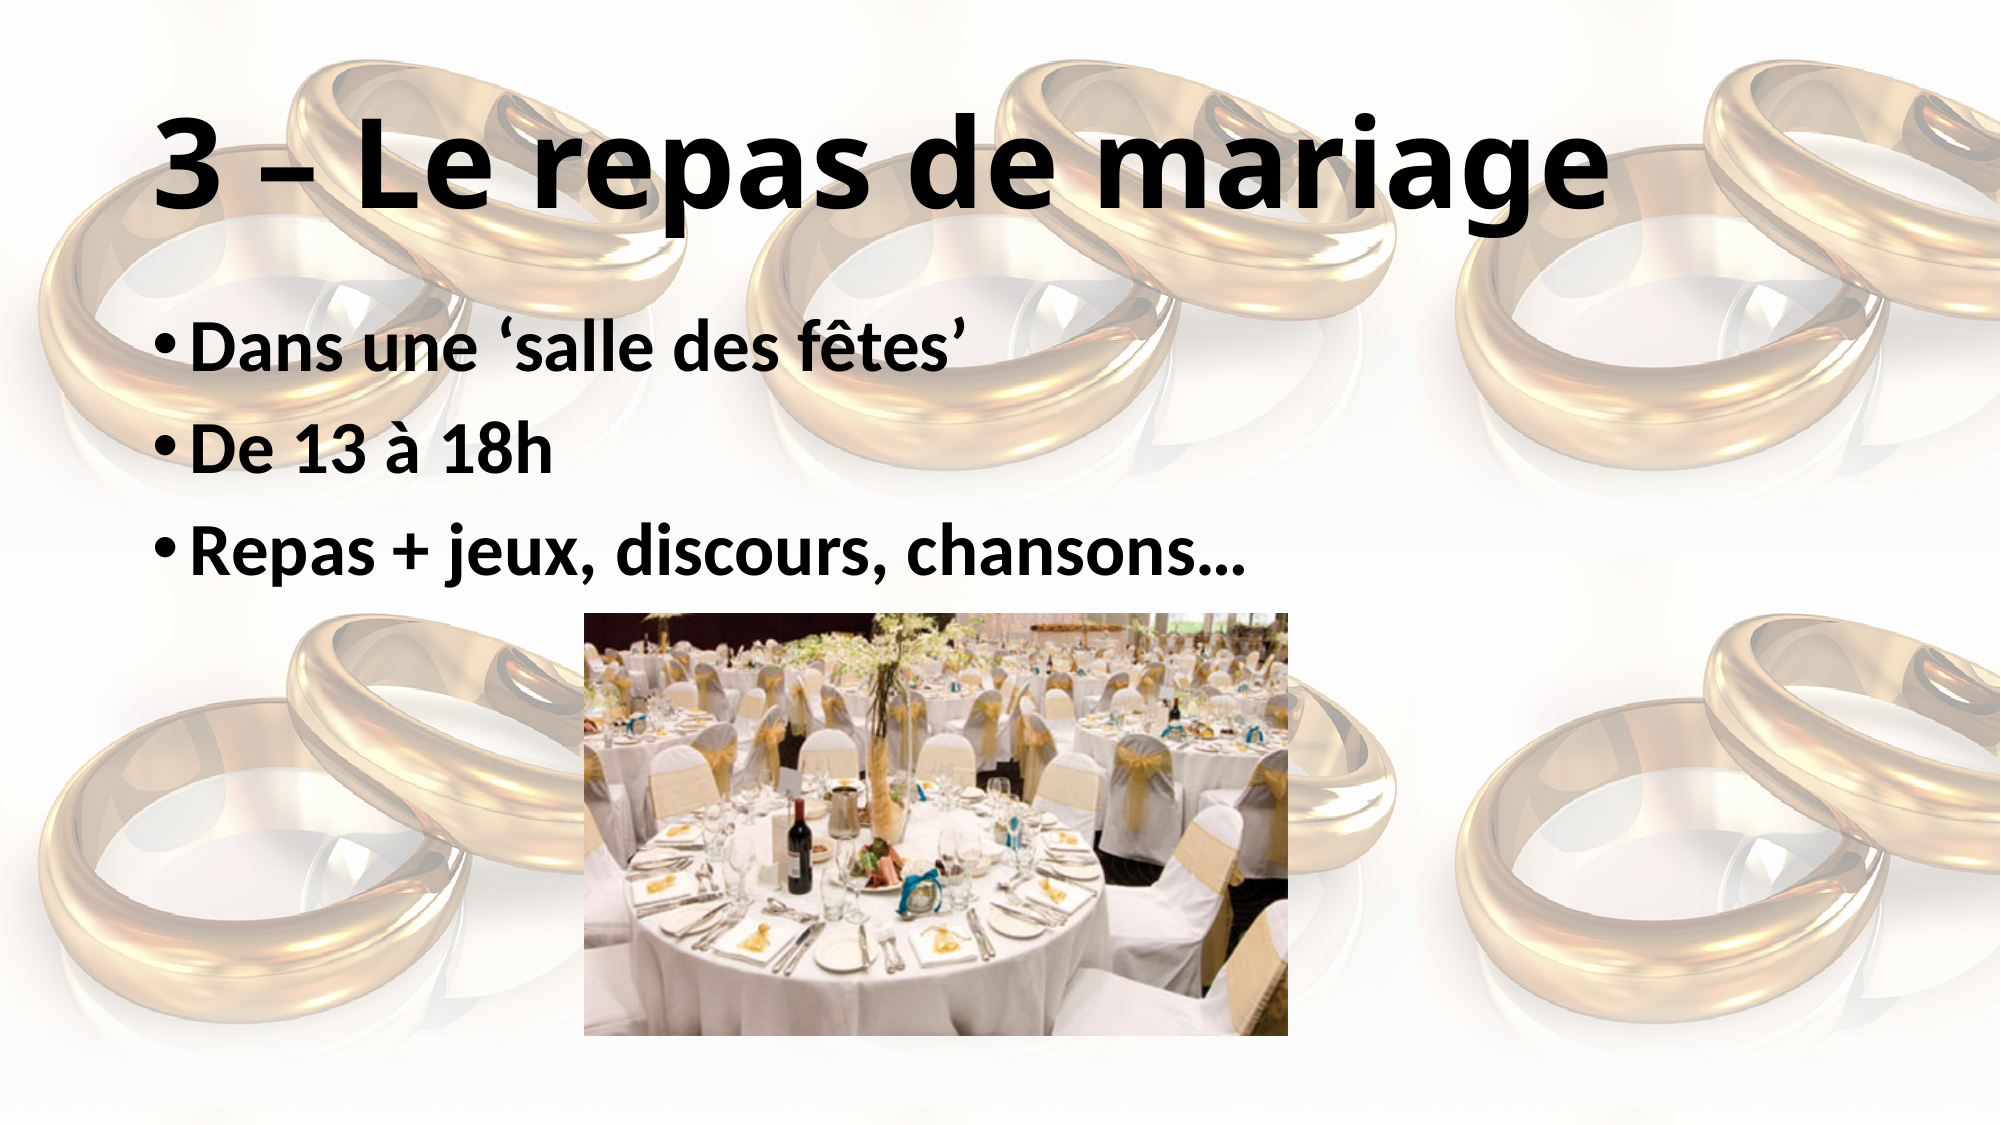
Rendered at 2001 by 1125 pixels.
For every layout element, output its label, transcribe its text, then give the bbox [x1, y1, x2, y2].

picture [584, 613, 1288, 1036]
list Dans une ‘salle des fêtes’ De 13 à 18h Repas + jeux, discours, chansons… [137, 299, 1863, 1014]
title 3 – Le repas de mariage [137, 59, 1863, 278]
